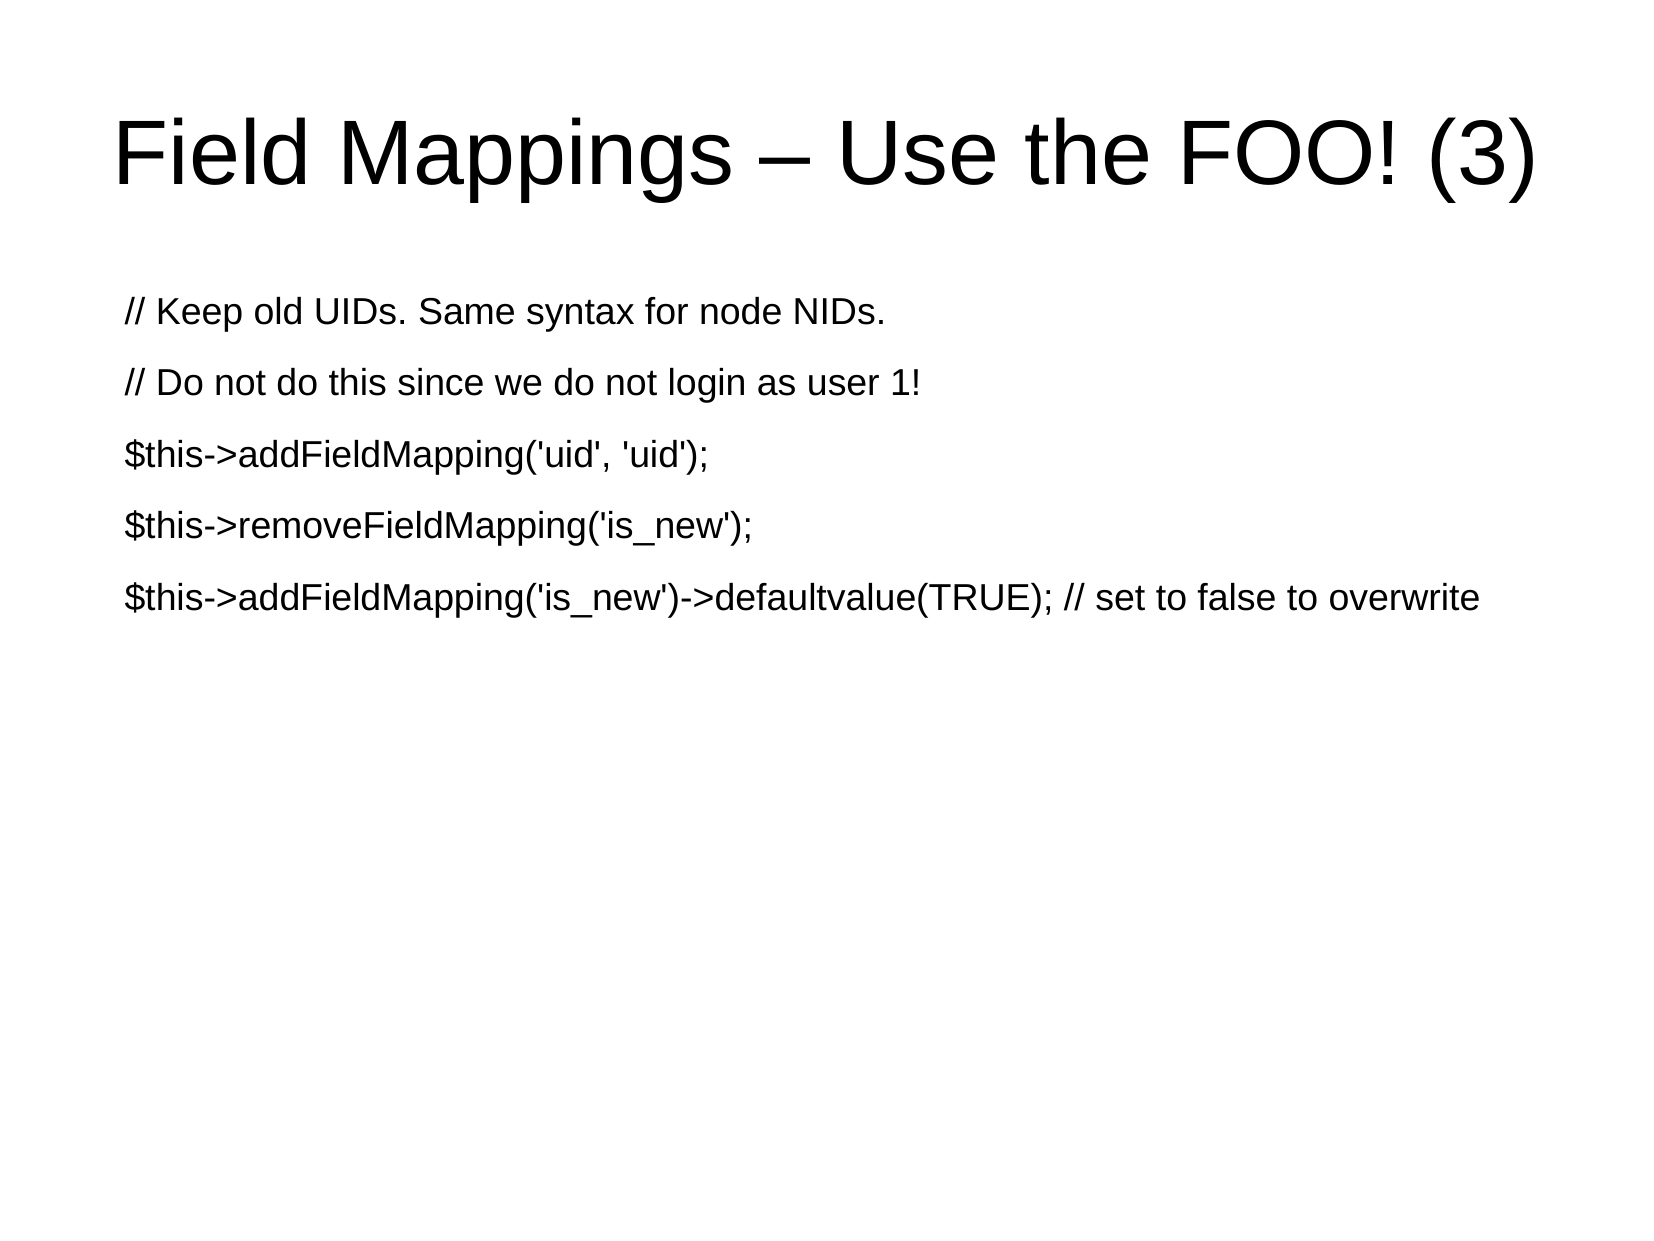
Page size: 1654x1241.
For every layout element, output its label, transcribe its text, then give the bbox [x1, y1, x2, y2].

list // Keep old UIDs. Same syntax for node NIDs. // Do not do this since we do not login as user 1! $this->addFieldMapping('uid', 'uid'); $this->removeFieldMapping('is_new'); $this->addFieldMapping('is_new')->defaultvalue(TRUE); // set to false to overwrite [82, 290, 1538, 1010]
title Field Mappings – Use the FOO! (3) [82, 49, 1571, 257]
